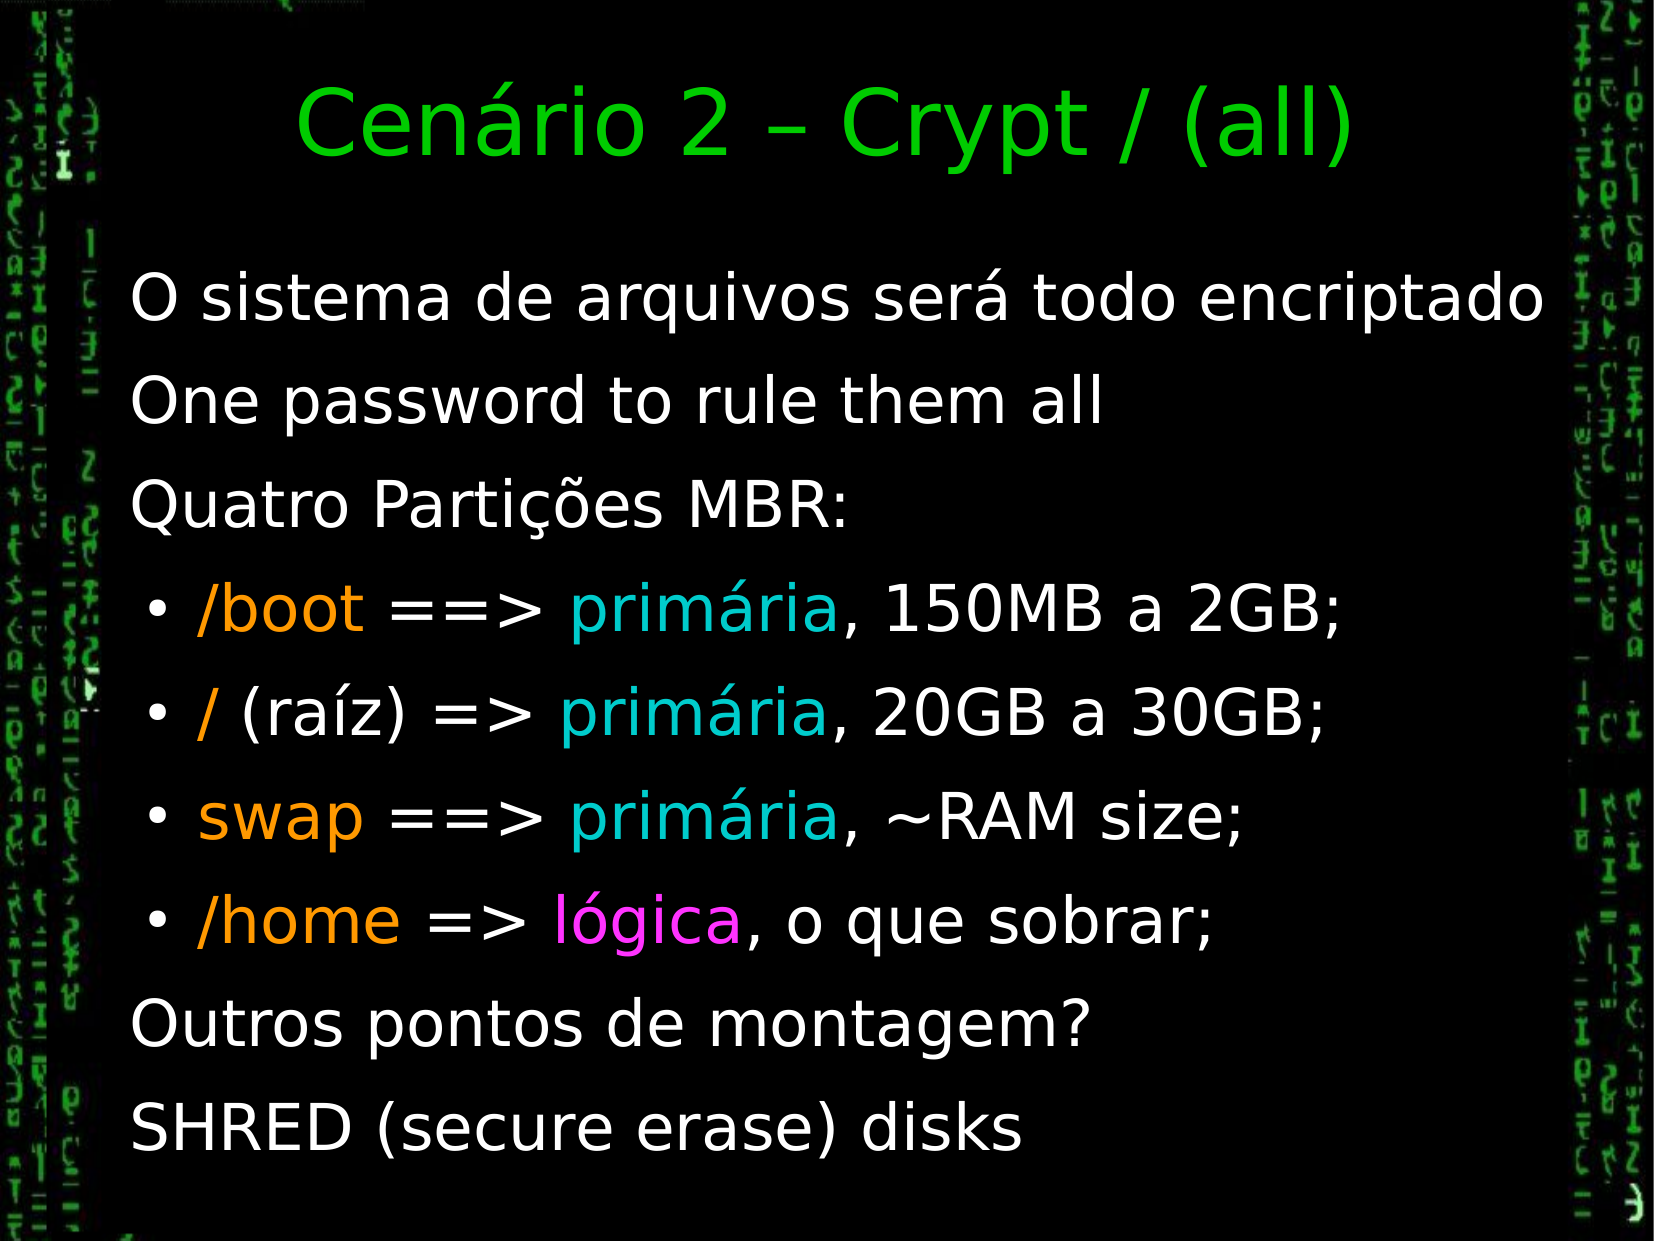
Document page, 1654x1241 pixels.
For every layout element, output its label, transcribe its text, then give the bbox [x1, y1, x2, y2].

picture [0, 0, 1654, 1241]
title Cenário 2 – Crypt / (all) [82, 19, 1571, 227]
list O sistema de arquivos será todo encriptado One password to rule them all Quatro Partições MBR: /boot ==> primária, 150MB a 2GB; / (raíz) => primária, 20GB a 30GB; swap ==> primária, ~RAM size; /home => lógica, o que sobrar; Outros pontos de montagem? /var? /usr? SHRED (secure erase) disks [129, 260, 1618, 1171]
